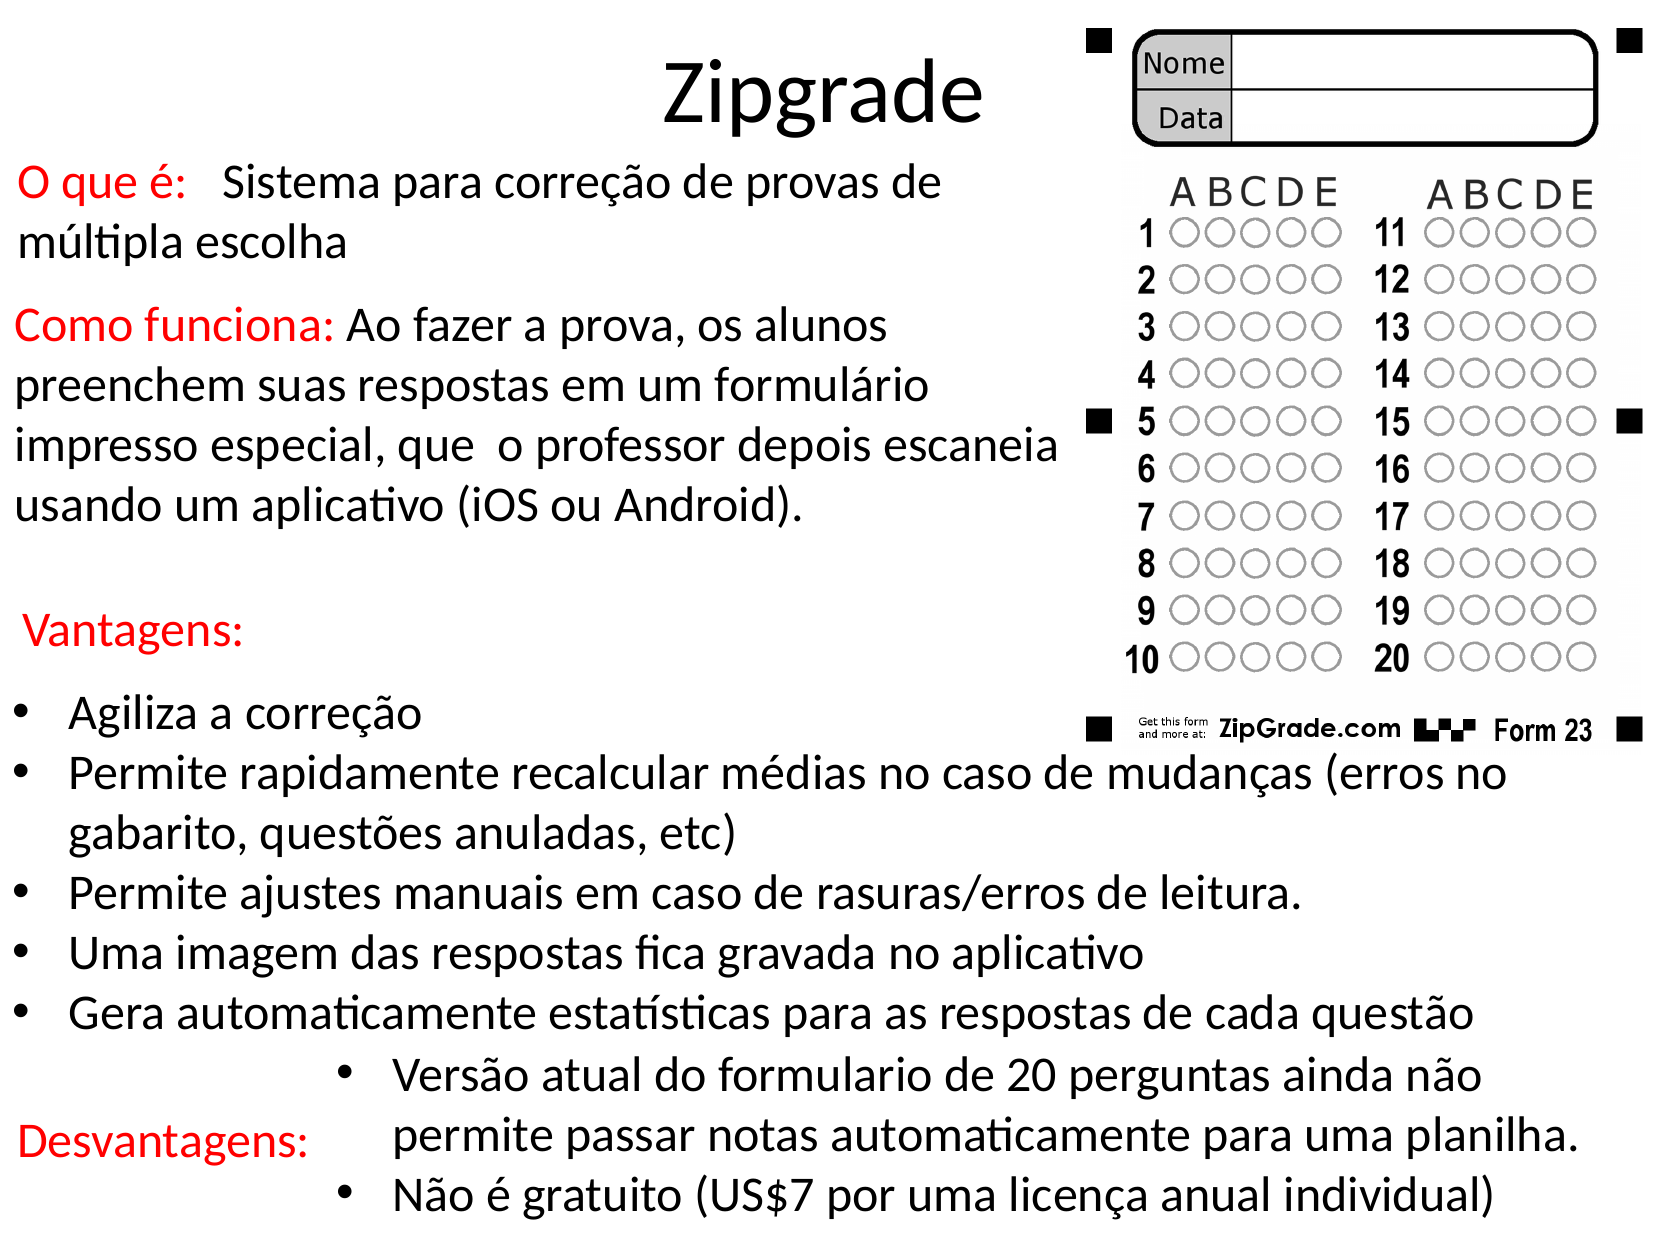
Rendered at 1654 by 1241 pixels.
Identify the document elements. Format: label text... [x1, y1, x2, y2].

text_box Agiliza a correção Permite rapidamente recalcular médias no caso de mudanças (erros no gabarito, questões anuladas, etc) Permite ajustes manuais em caso de rasuras/erros de leitura. Uma imagem das respostas fica gravada no aplicativo Gera automaticamente estatísticas para as respostas de cada questão [0, 672, 1654, 1048]
text_box Vantagens: [7, 589, 386, 665]
text_box Versão atual do formulario de 20 perguntas ainda não permite passar notas automaticamente para uma planilha. Não é gratuito (US$7 por uma licença anual individual) [321, 1033, 1651, 1241]
title Zipgrade [79, 0, 1569, 189]
text_box Como funciona: Ao fazer a prova, os alunos preenchem suas respostas em um formulário impresso especial, que o professor depois escaneia usando um aplicativo (iOS ou Android). [0, 283, 1119, 539]
picture [1078, 21, 1644, 672]
text_box O que é: Sistema para correção de provas de múltipla escolha [2, 141, 1011, 277]
text_box Desvantagens: [2, 1100, 321, 1175]
